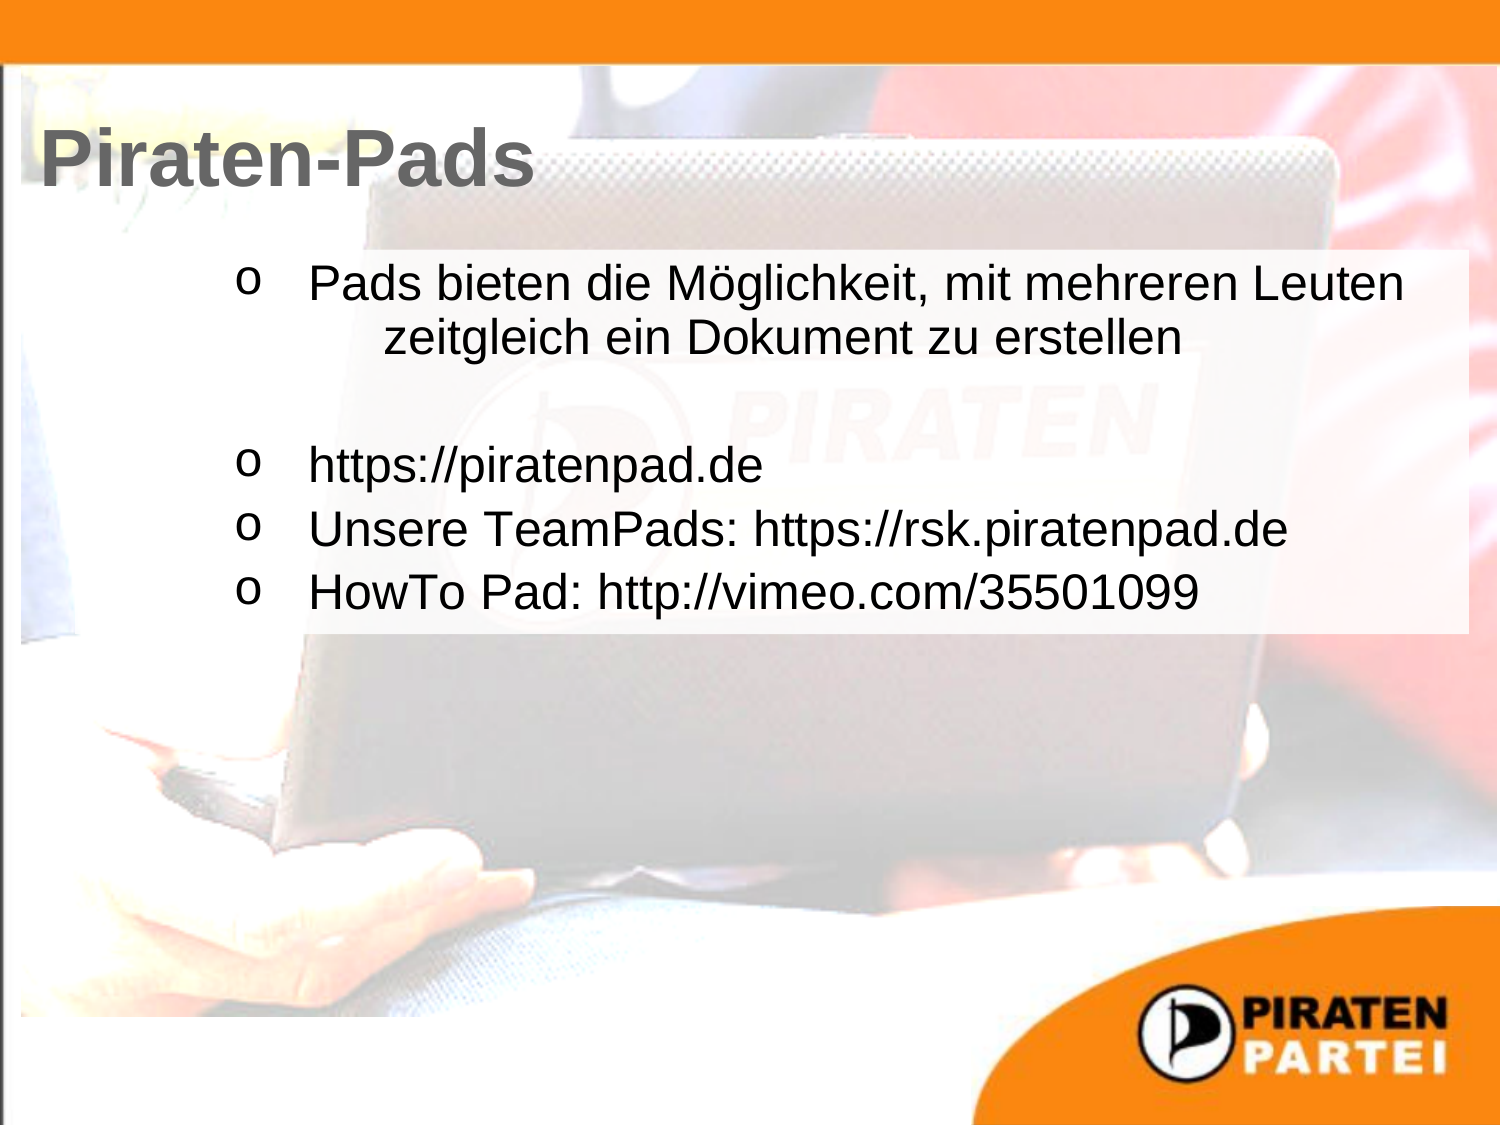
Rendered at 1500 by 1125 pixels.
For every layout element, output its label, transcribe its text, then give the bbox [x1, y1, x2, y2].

list Pads bieten die Möglichkeit, mit mehreren Leuten zeitgleich ein Dokument zu erstellen https://piratenpad.de Unsere TeamPads: https://rsk.piratenpad.de HowTo Pad: http://vimeo.com/35501099 [75, 249, 1469, 635]
picture [21, 66, 1500, 1125]
title Piraten-Pads [24, 97, 1375, 212]
